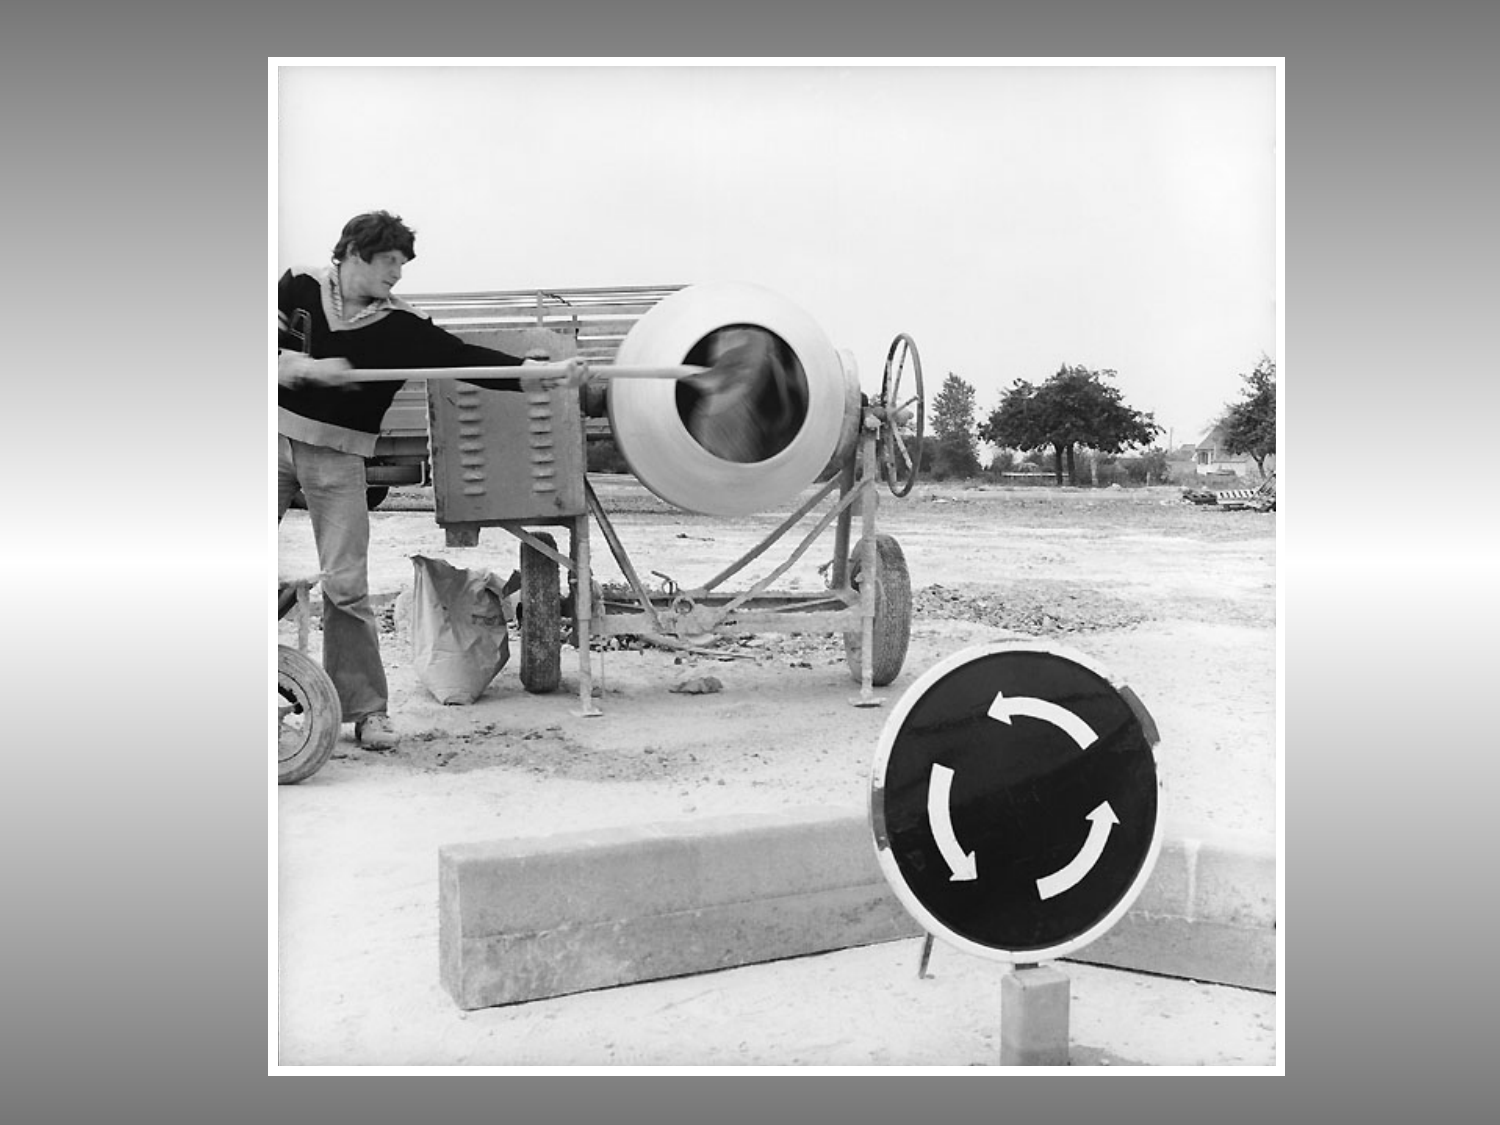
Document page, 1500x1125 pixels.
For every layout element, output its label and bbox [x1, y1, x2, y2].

picture [277, 66, 1277, 1067]
